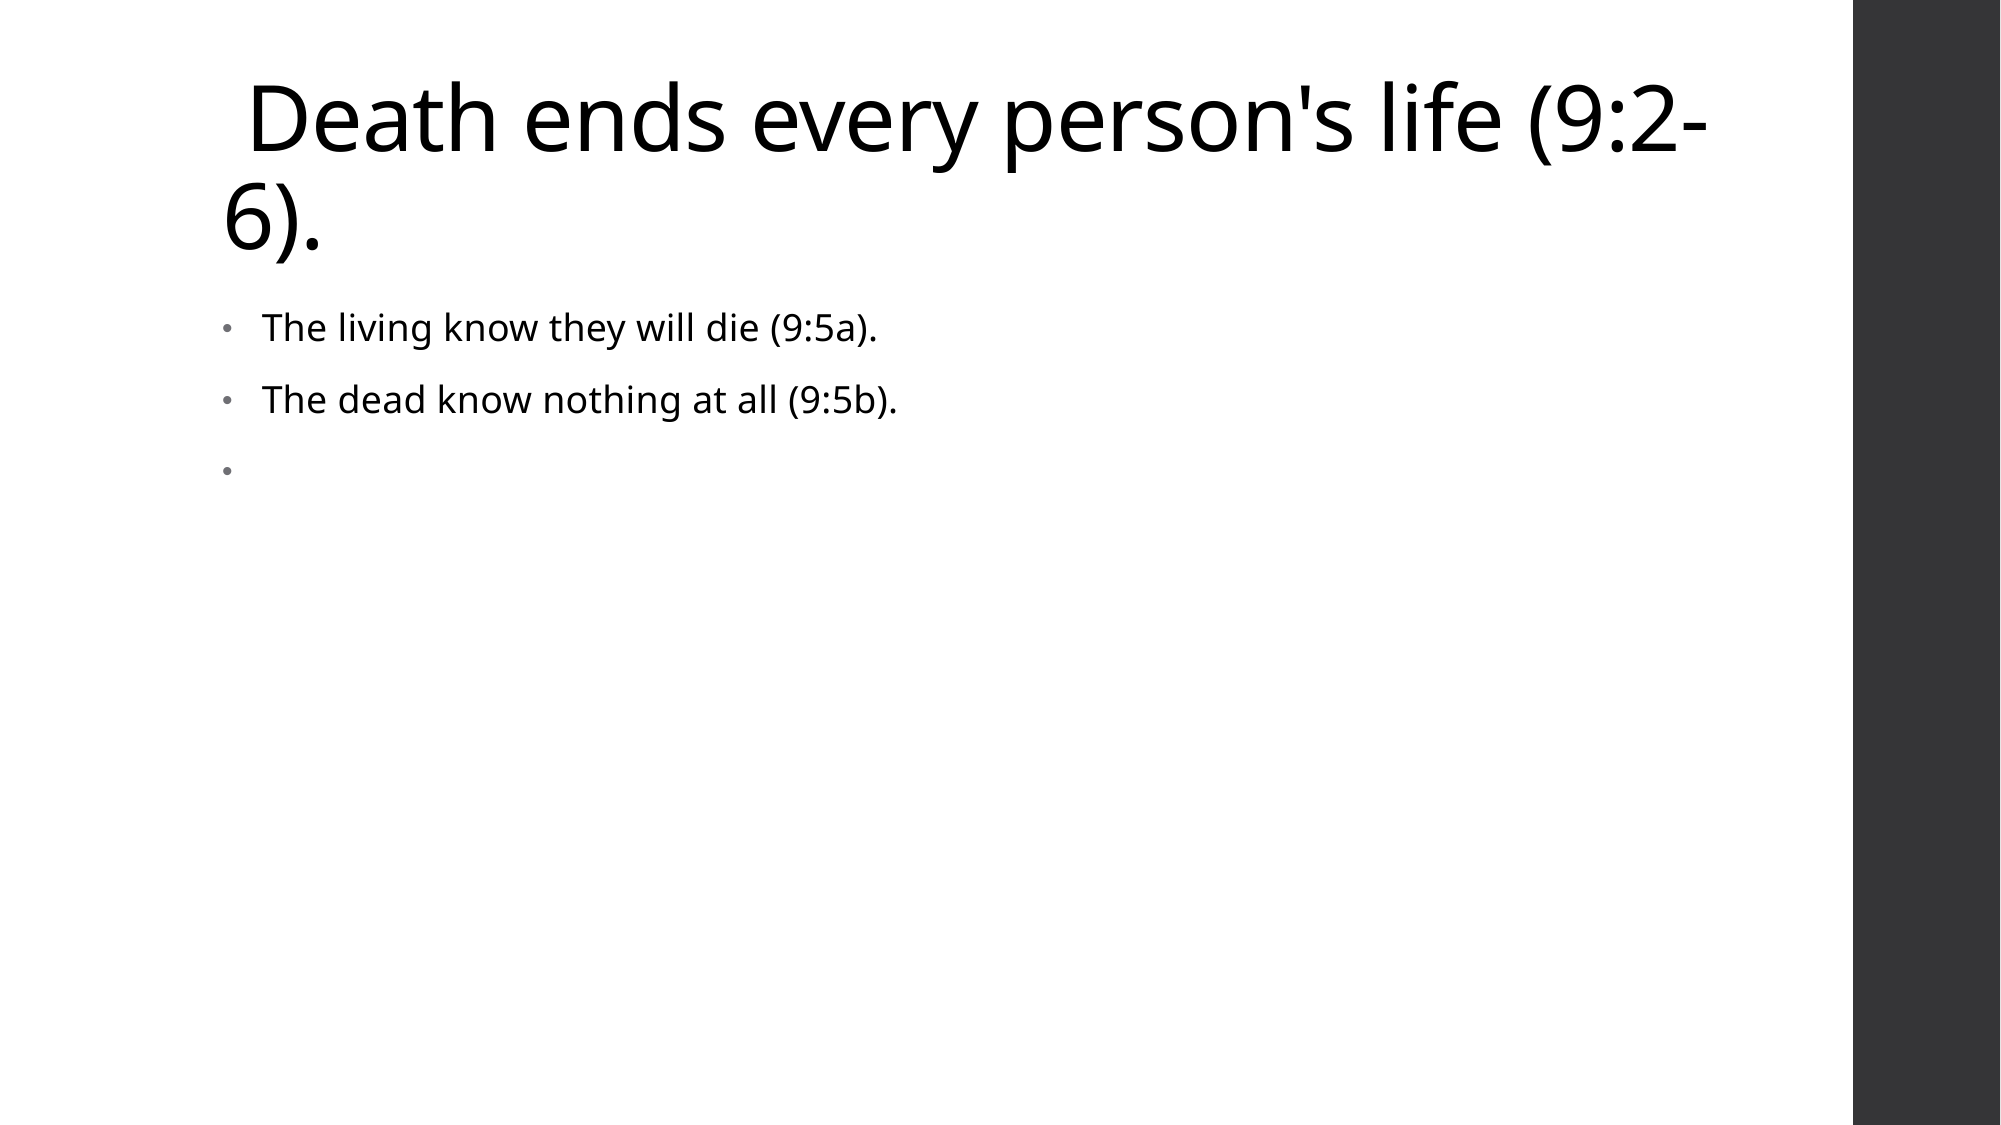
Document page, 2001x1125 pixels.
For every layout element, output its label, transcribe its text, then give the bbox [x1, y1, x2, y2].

list The living know they will die (9:5a). The dead know nothing at all (9:5b). [206, 299, 1617, 1014]
title Death ends every person's life (9:2-6). [206, 60, 1797, 278]
